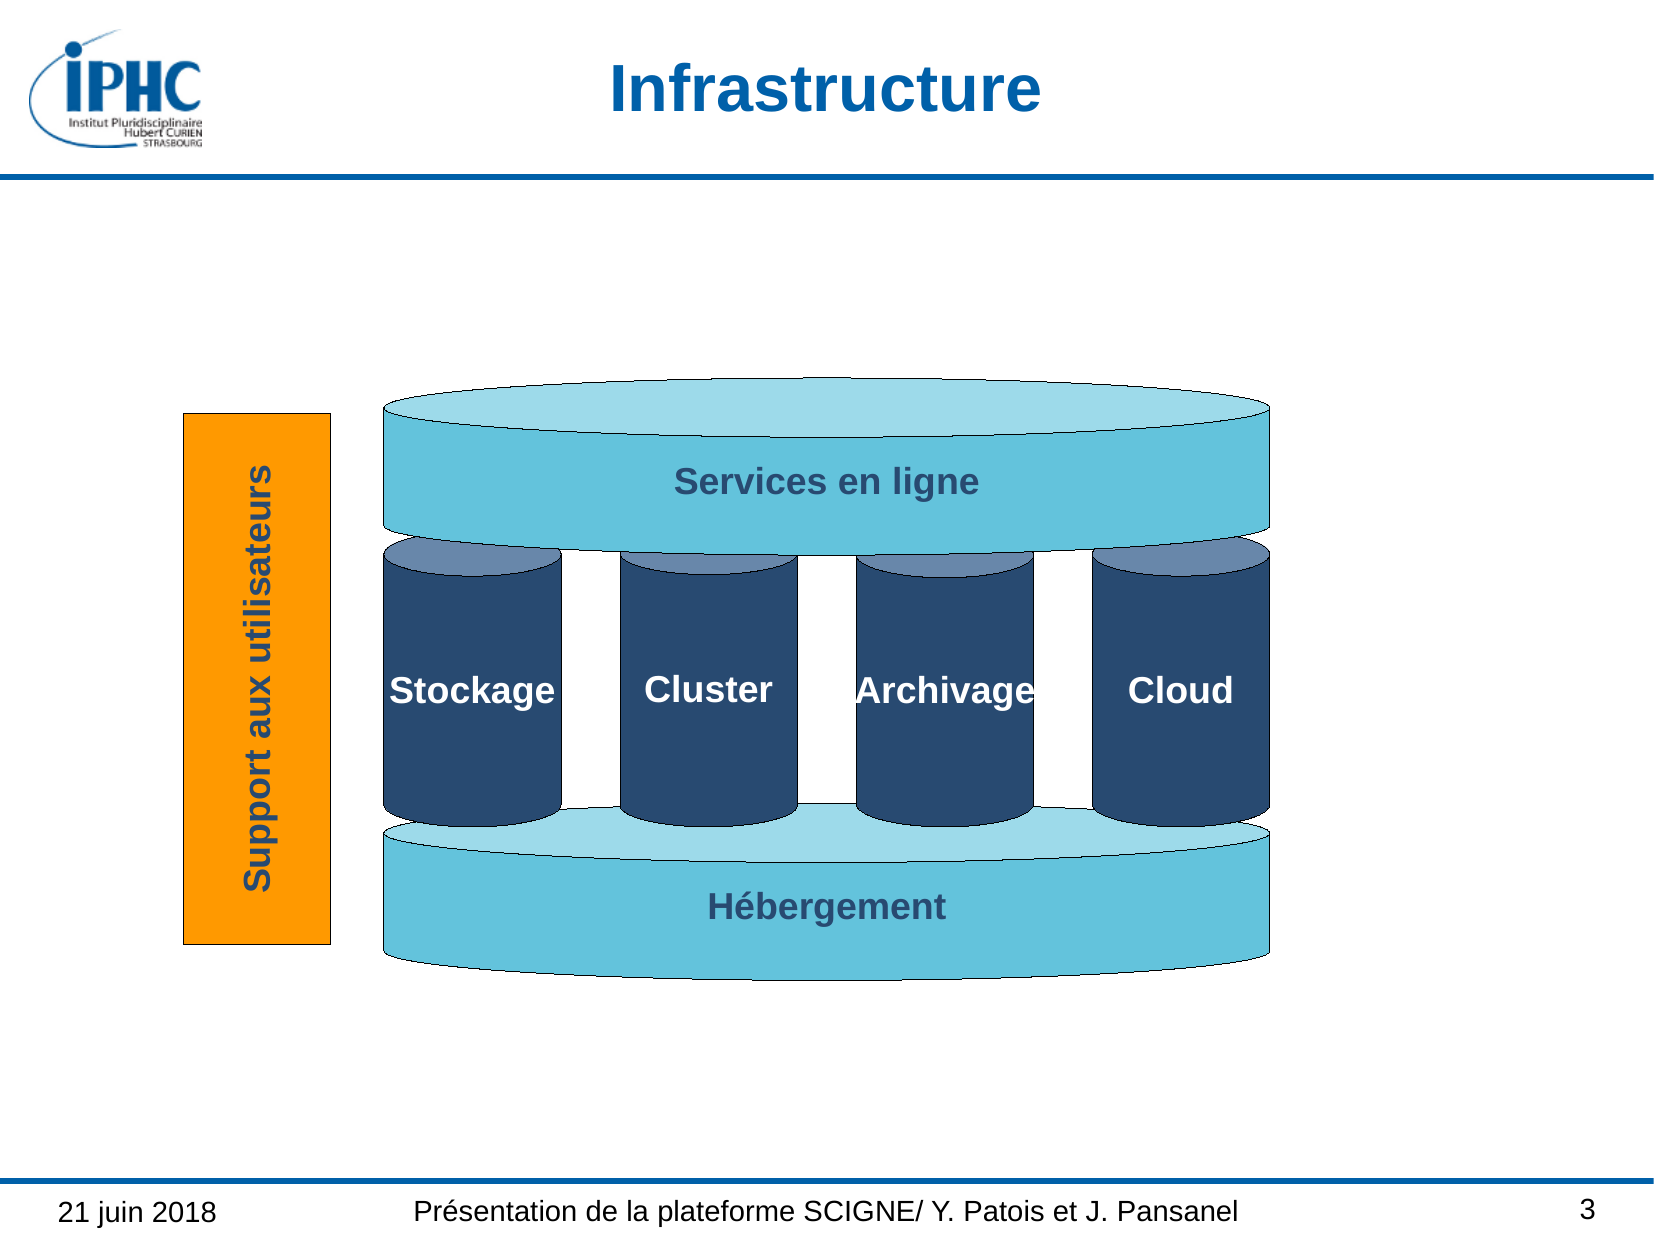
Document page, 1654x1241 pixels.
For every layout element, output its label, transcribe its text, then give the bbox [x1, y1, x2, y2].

text_box Stockage [383, 555, 562, 827]
text_box Cloud [1092, 557, 1270, 827]
picture [29, 29, 202, 148]
text_box Support aux utilisateurs [183, 413, 331, 945]
text_box Services en ligne [383, 408, 1270, 556]
text_box Archivage [856, 558, 1034, 827]
text_box Cluster [620, 556, 798, 827]
text_box Hébergement [383, 834, 1270, 981]
text_box Infrastructure [594, 43, 1059, 134]
